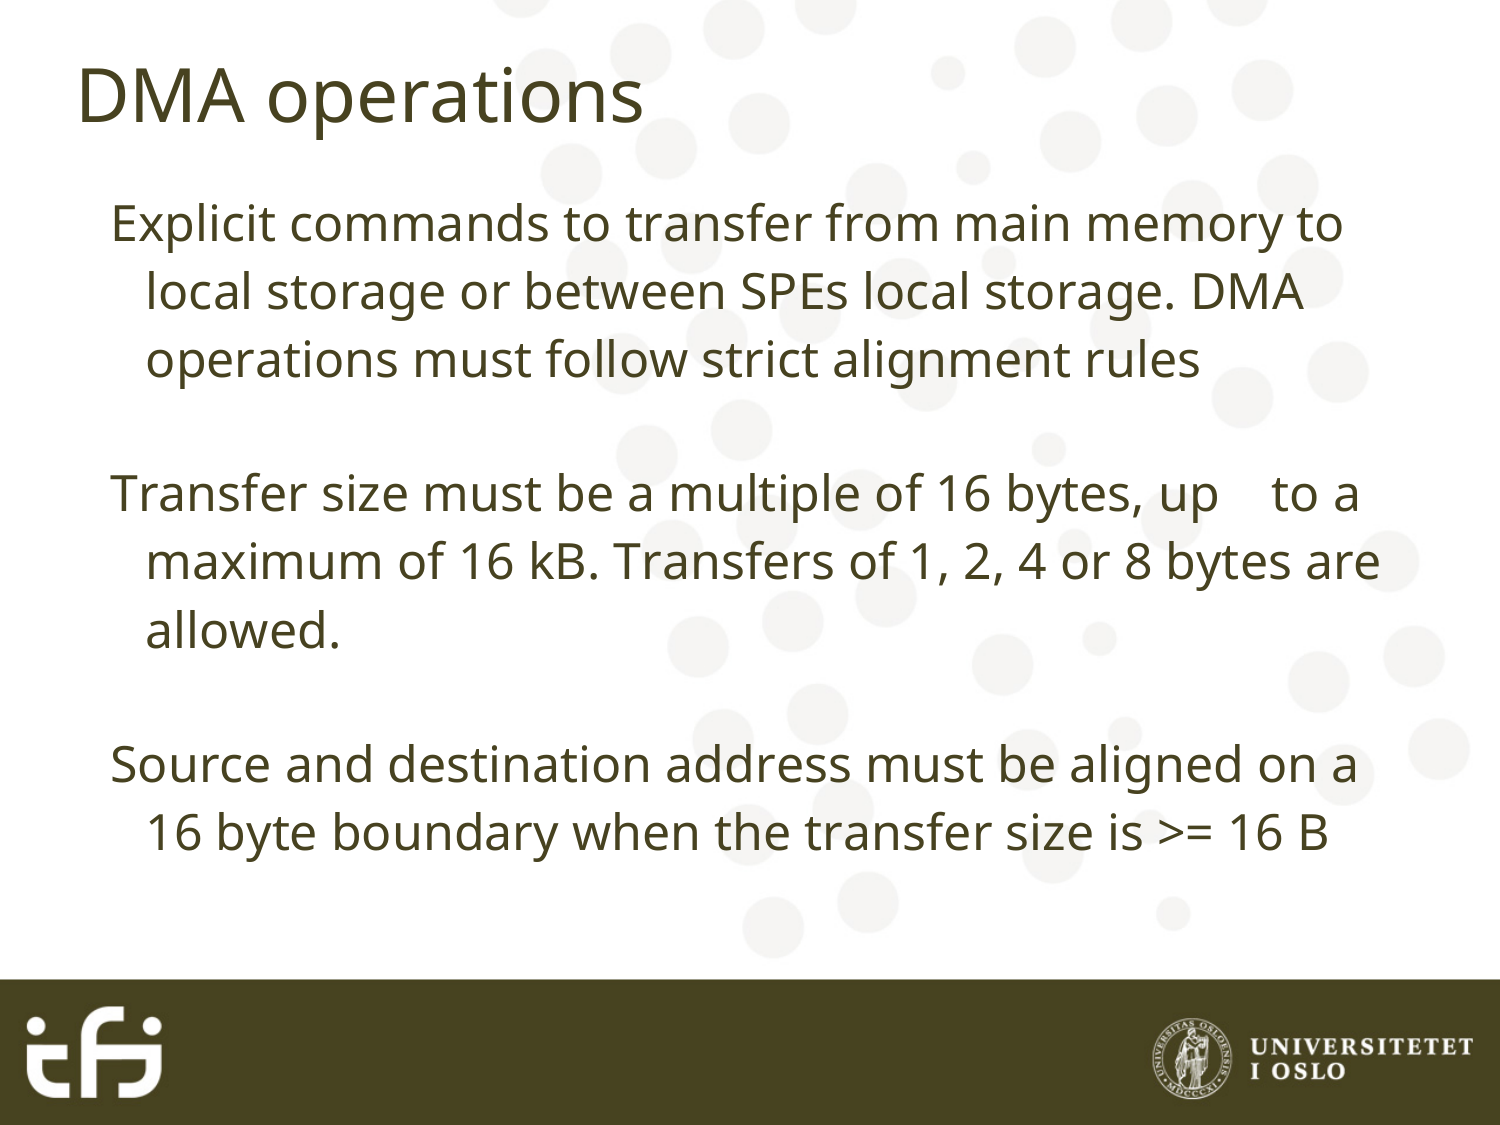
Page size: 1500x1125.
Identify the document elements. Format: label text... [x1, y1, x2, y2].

title DMA operations [75, 47, 1426, 139]
list Explicit commands to transfer from main memory to local storage or between SPEs local storage. DMA operations must follow strict alignment rules Transfer size must be a multiple of 16 bytes, up to a maximum of 16 kB. Transfers of 1, 2, 4 or 8 bytes are allowed. Source and destination address must be aligned on a 16 byte boundary when the transfer size is >= 16 B [75, 187, 1426, 844]
text_box [75, 844, 1426, 938]
picture [0, 0, 1500, 1125]
